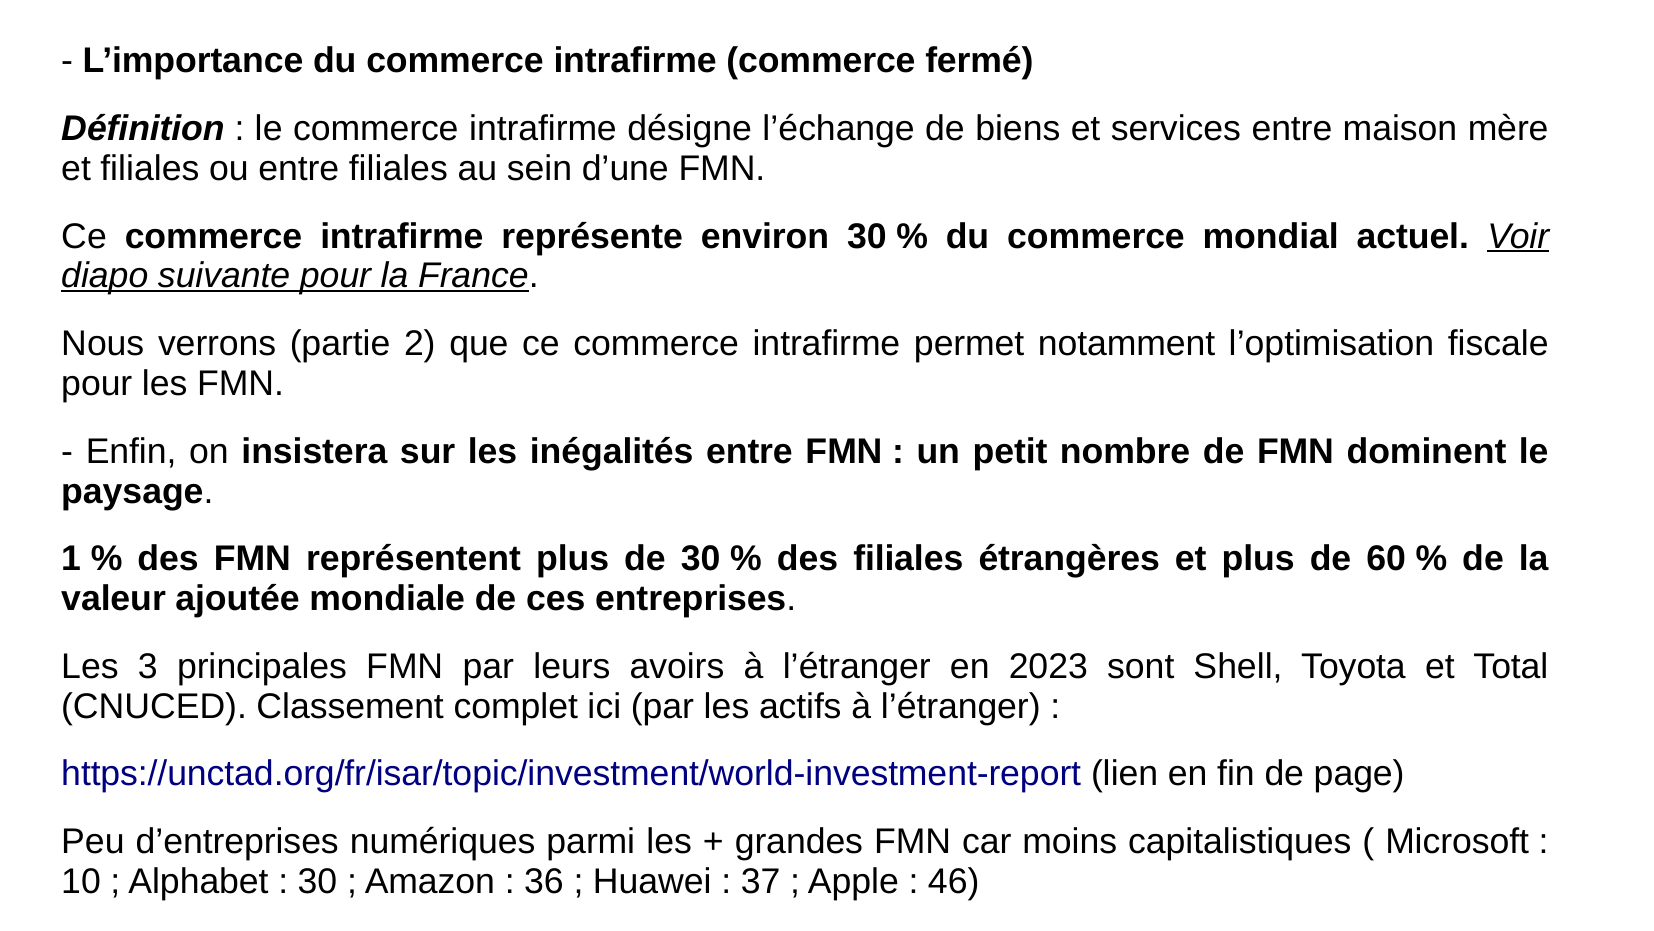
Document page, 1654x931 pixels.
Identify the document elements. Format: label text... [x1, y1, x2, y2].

list - L’importance du commerce intrafirme (commerce fermé) Définition : le commerce intrafirme désigne l’échange de biens et services entre maison mère et filiales ou entre filiales au sein d’une FMN. Ce commerce intrafirme représente environ 30 % du commerce mondial actuel. Voir diapo suivante pour la France. Nous verrons (partie 2) que ce commerce intrafirme permet notamment l’optimisation fiscale pour les FMN. - Enfin, on insistera sur les inégalités entre FMN : un petit nombre de FMN dominent le paysage. 1 % des FMN représentent plus de 30 % des filiales étrangères et plus de 60 % de la valeur ajoutée mondiale de ces entreprises. Les 3 principales FMN par leurs avoirs à l’étranger en 2023 sont Shell, Toyota et Total (CNUCED). Classement complet ici (par les actifs à l’étranger) : https://unctad.org/fr/isar/topic/investment/world-investment-report (lien en fin de page) Peu d’entreprises numériques parmi les + grandes FMN car moins capitalistiques ( Microsoft : 10 ; Alphabet : 30 ; Amazon : 36 ; Huawei : 37 ; Apple : 46) [61, 40, 1550, 903]
